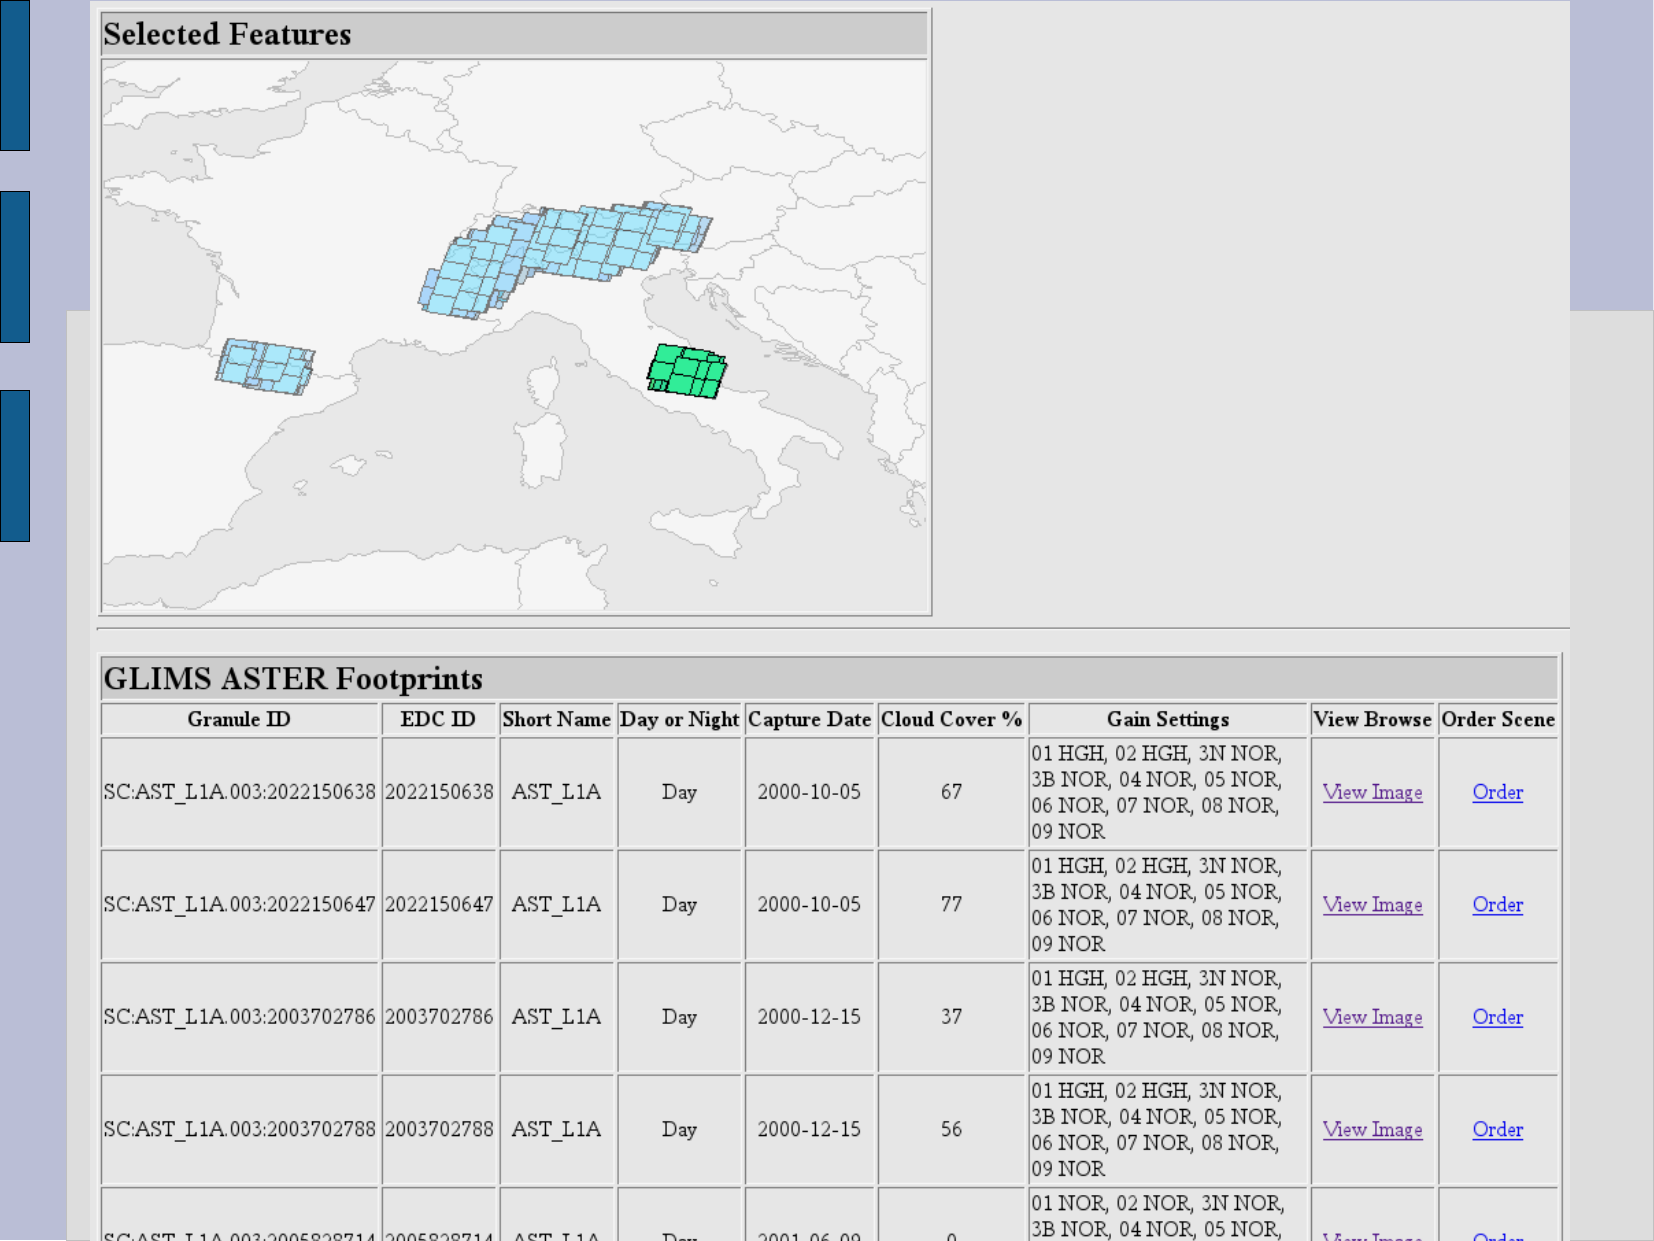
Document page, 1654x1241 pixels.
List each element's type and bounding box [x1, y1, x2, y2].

picture [90, 1, 1570, 1241]
